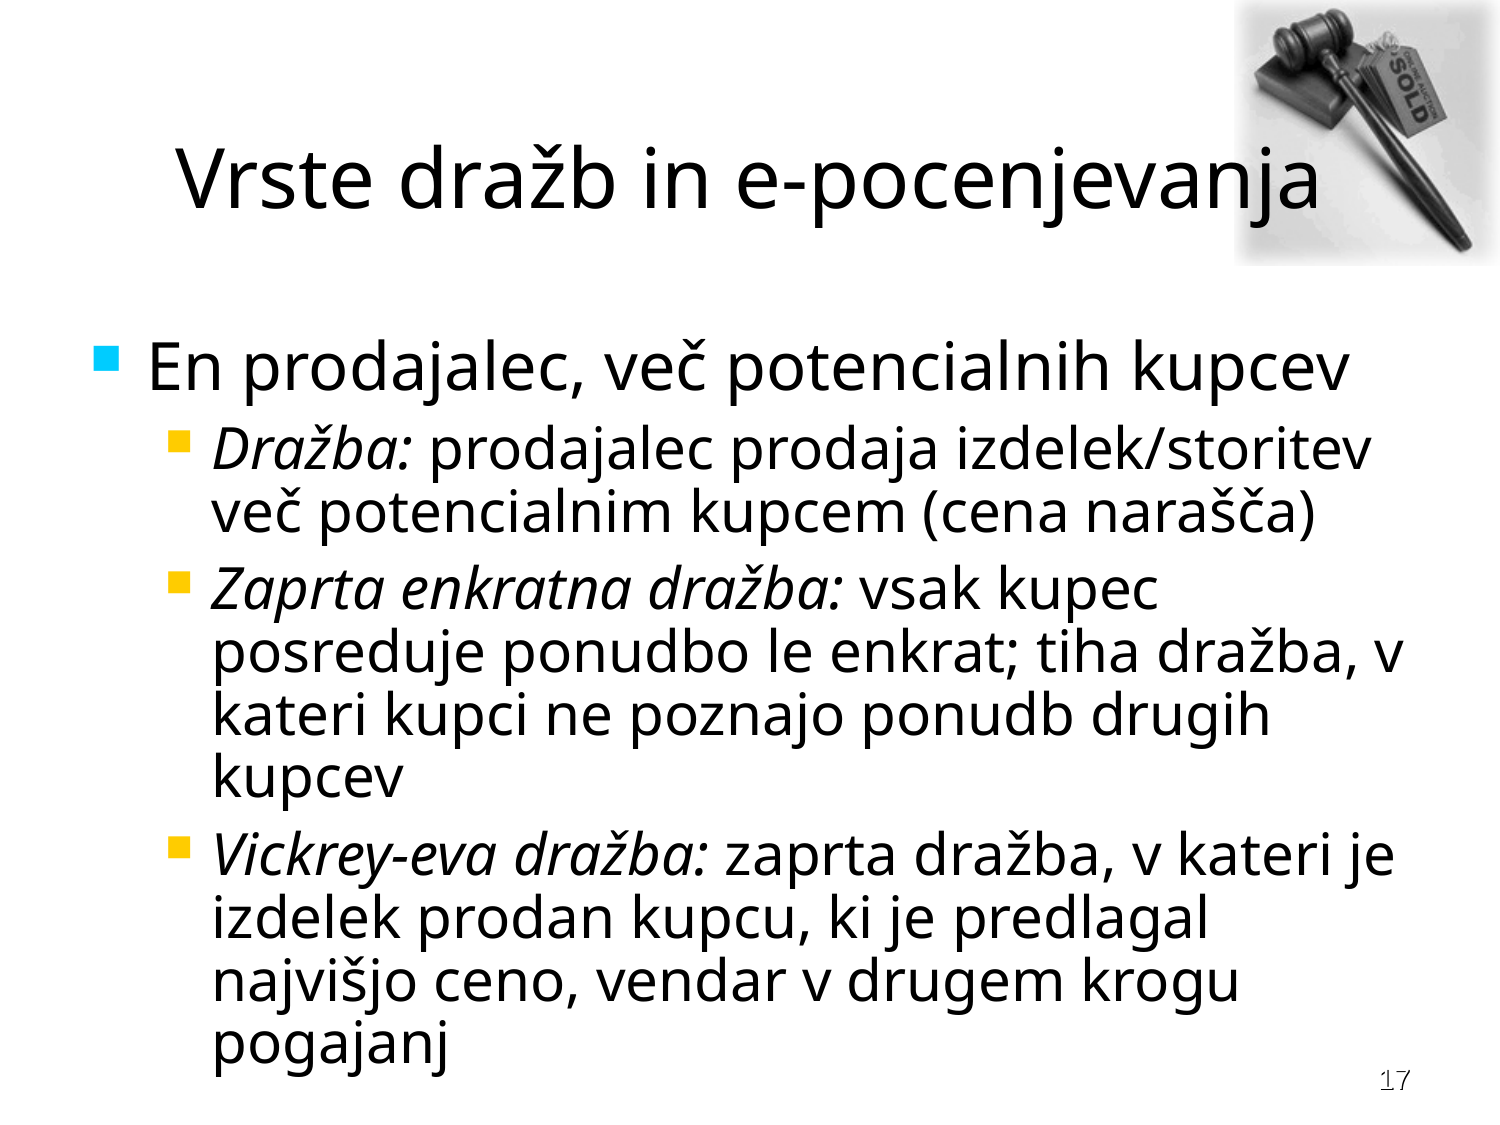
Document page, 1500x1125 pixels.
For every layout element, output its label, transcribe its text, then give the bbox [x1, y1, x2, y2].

list En prodajalec, več potencialnih kupcev Dražba: prodajalec prodaja izdelek/storitev več potencialnim kupcem (cena narašča) Zaprta enkratna dražba: vsak kupec posreduje ponudbo le enkrat; tiha dražba, v kateri kupci ne poznajo ponudb drugih kupcev Vickrey-eva dražba: zaprta dražba, v kateri je izdelek prodan kupcu, ki je predlagal najvišjo ceno, vendar v drugem krogu pogajanj [75, 324, 1426, 1001]
picture [1234, 0, 1500, 266]
title Vrste dražb in e-pocenjevanja [75, 62, 1426, 288]
text_box <number> [1074, 1024, 1426, 1103]
